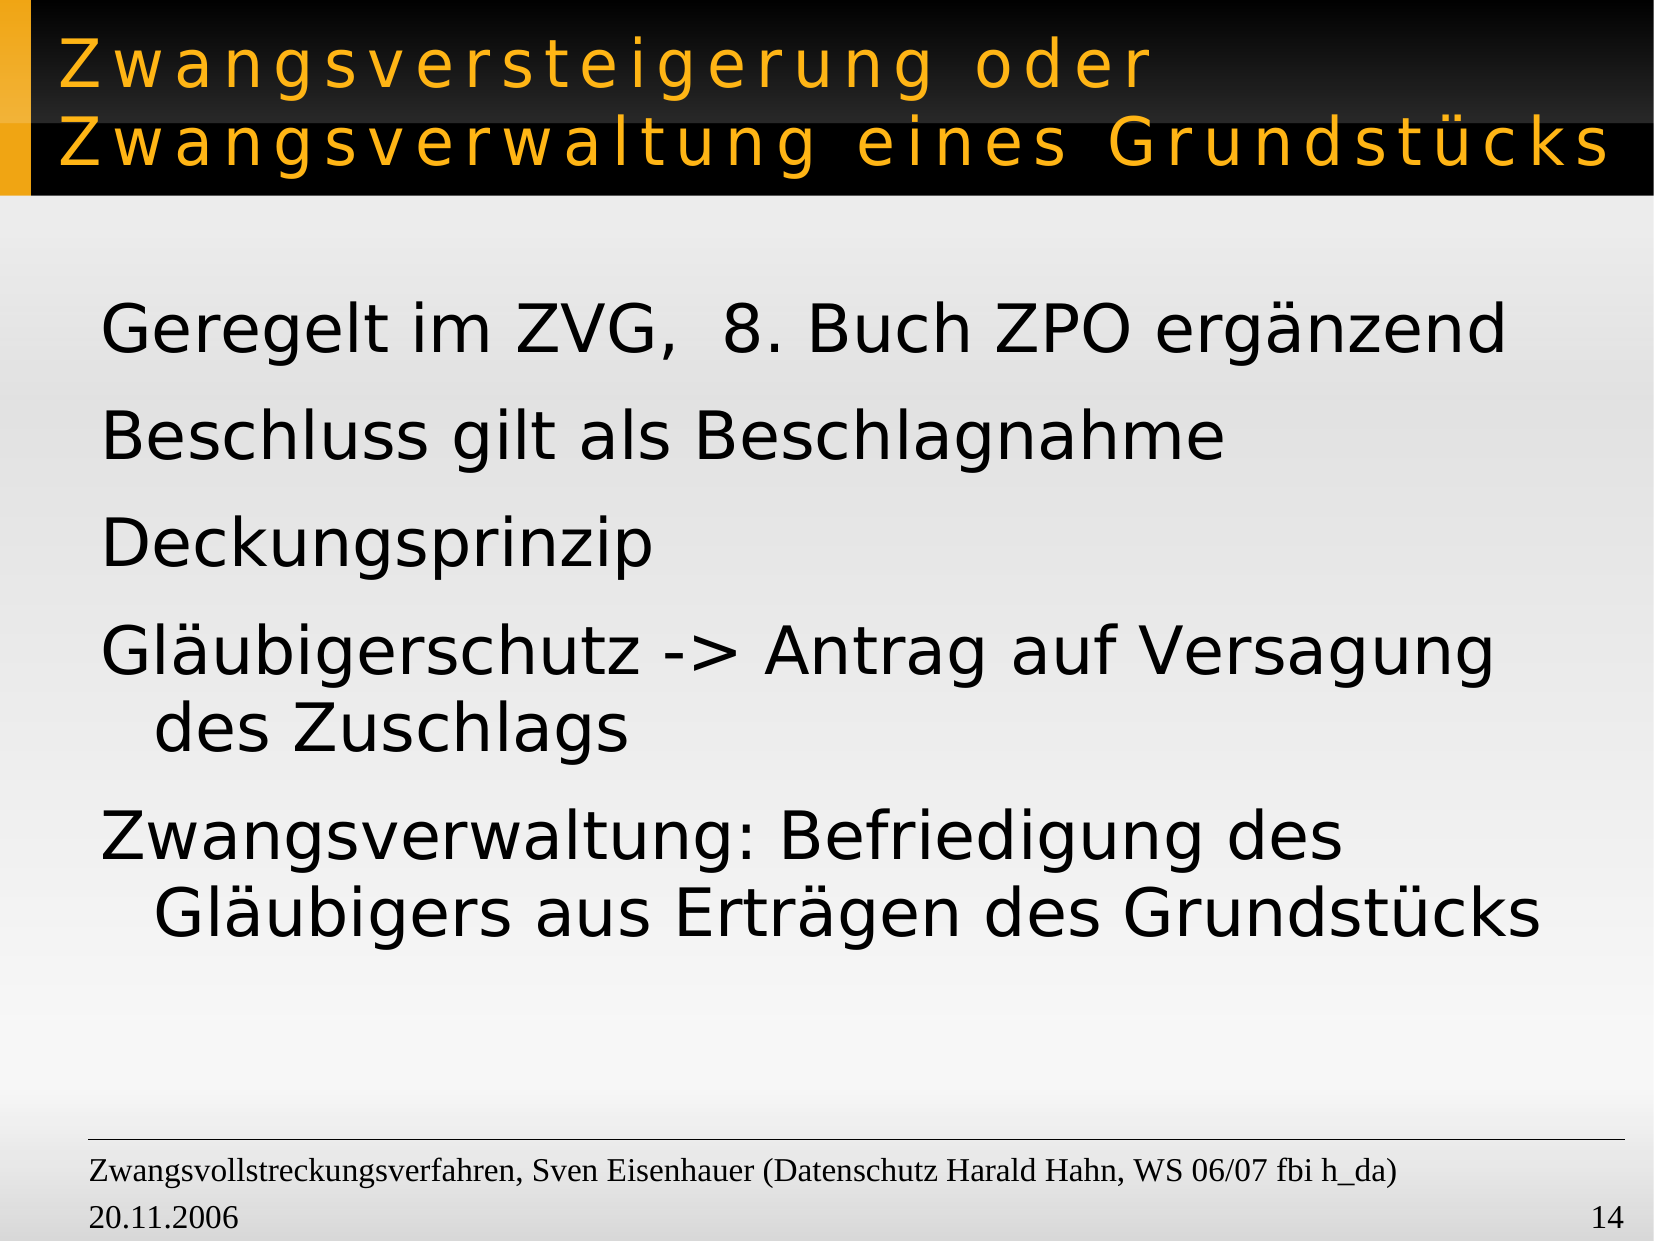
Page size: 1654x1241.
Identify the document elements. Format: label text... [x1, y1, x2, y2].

list Geregelt im ZVG, 8. Buch ZPO ergänzend Beschluss gilt als Beschlagnahme Deckungsprinzip Gläubigerschutz -> Antrag auf Versagung des Zuschlags Zwangsverwaltung: Befriedigung des Gläubigers aus Erträgen des Grundstücks [82, 290, 1571, 1094]
title Zwangsversteigerung oder Zwangsverwaltung eines Grundstücks [59, 25, 1654, 182]
picture [0, 0, 1654, 1241]
